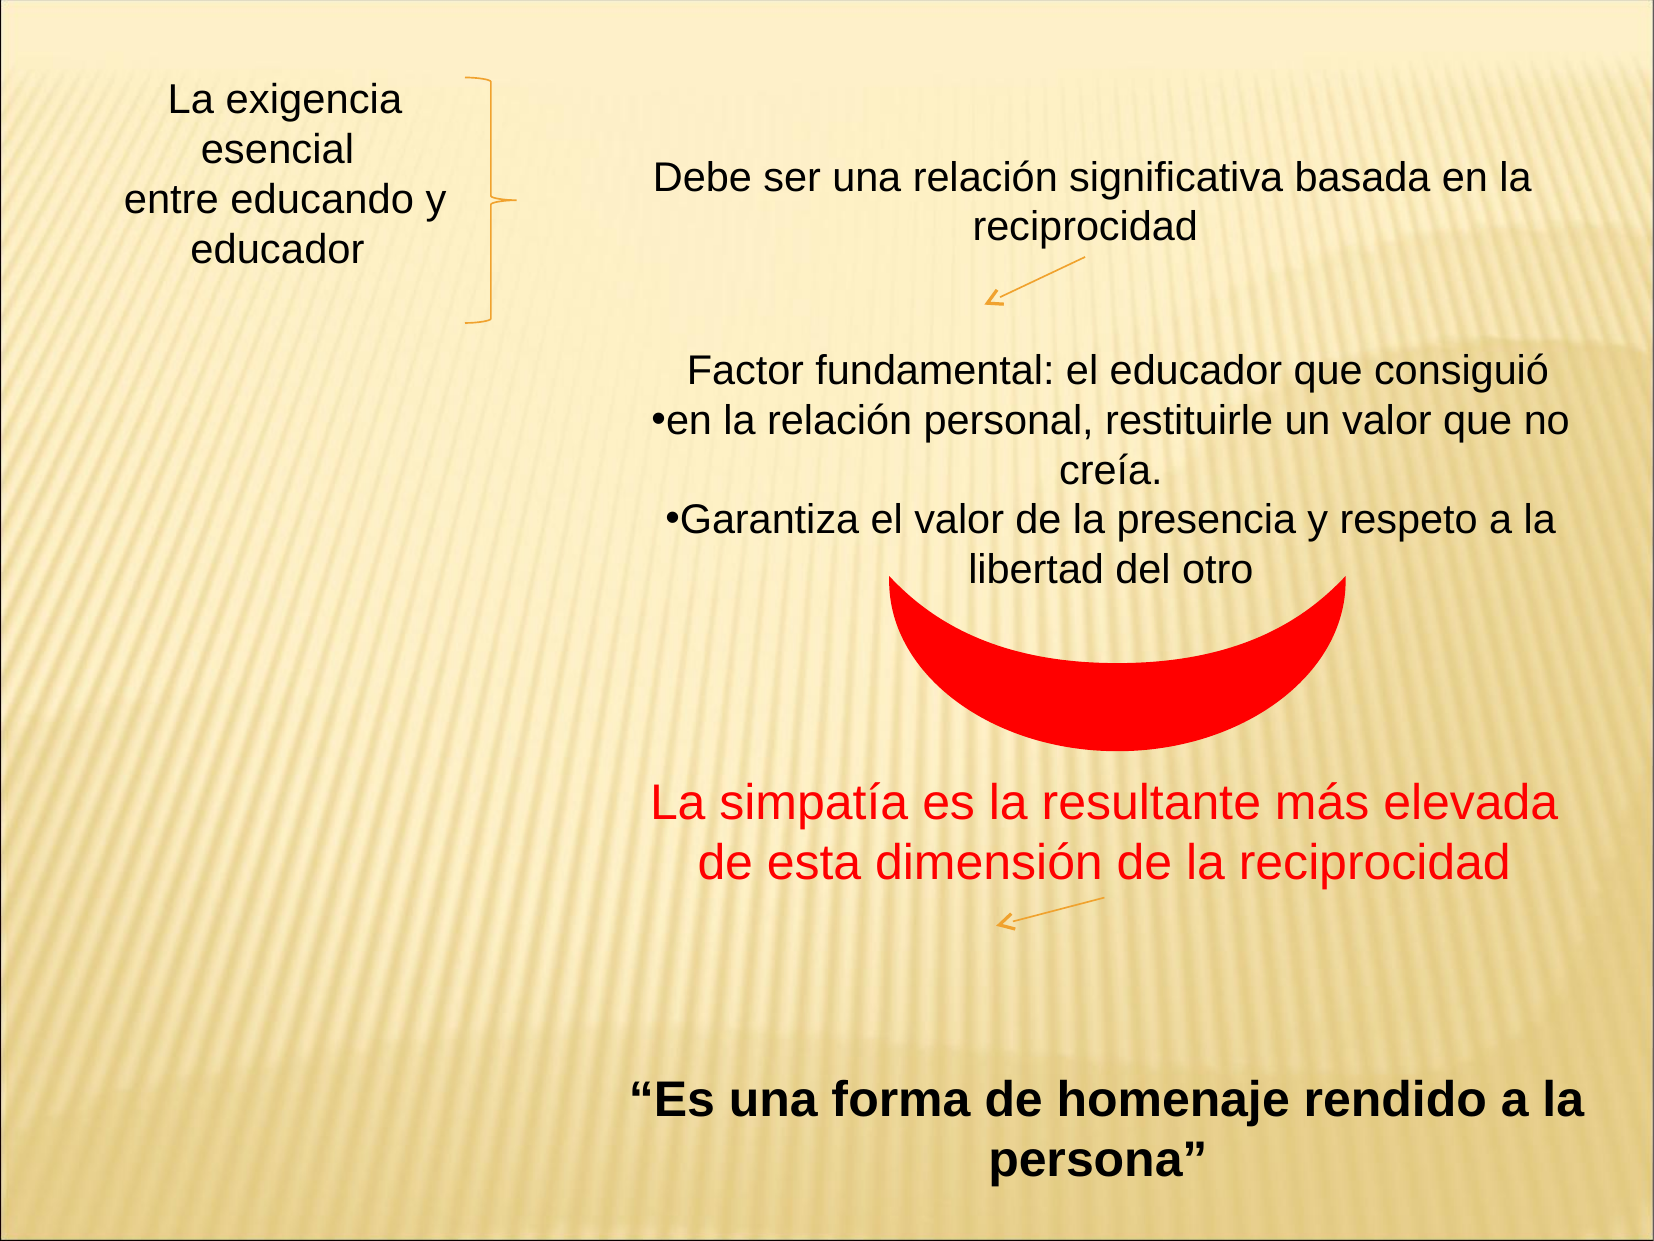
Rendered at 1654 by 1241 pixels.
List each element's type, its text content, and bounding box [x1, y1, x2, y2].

text_box La exigencia esencial entre educando y educador [77, 64, 478, 281]
text_box [891, 581, 1344, 750]
picture [0, 0, 1654, 1241]
text_box “Es una forma de homenaje rendido a la persona” [594, 1059, 1602, 1195]
text_box Factor fundamental: el educador que consiguió en la relación personal, restituirle un valor que no creía. Garantiza el valor de la presencia y respeto a la libertad del otro [607, 335, 1615, 600]
text_box Debe ser una relación significativa basada en la reciprocidad [581, 142, 1589, 257]
text_box La simpatía es la resultante más elevada de esta dimensión de la reciprocidad [607, 762, 1602, 898]
